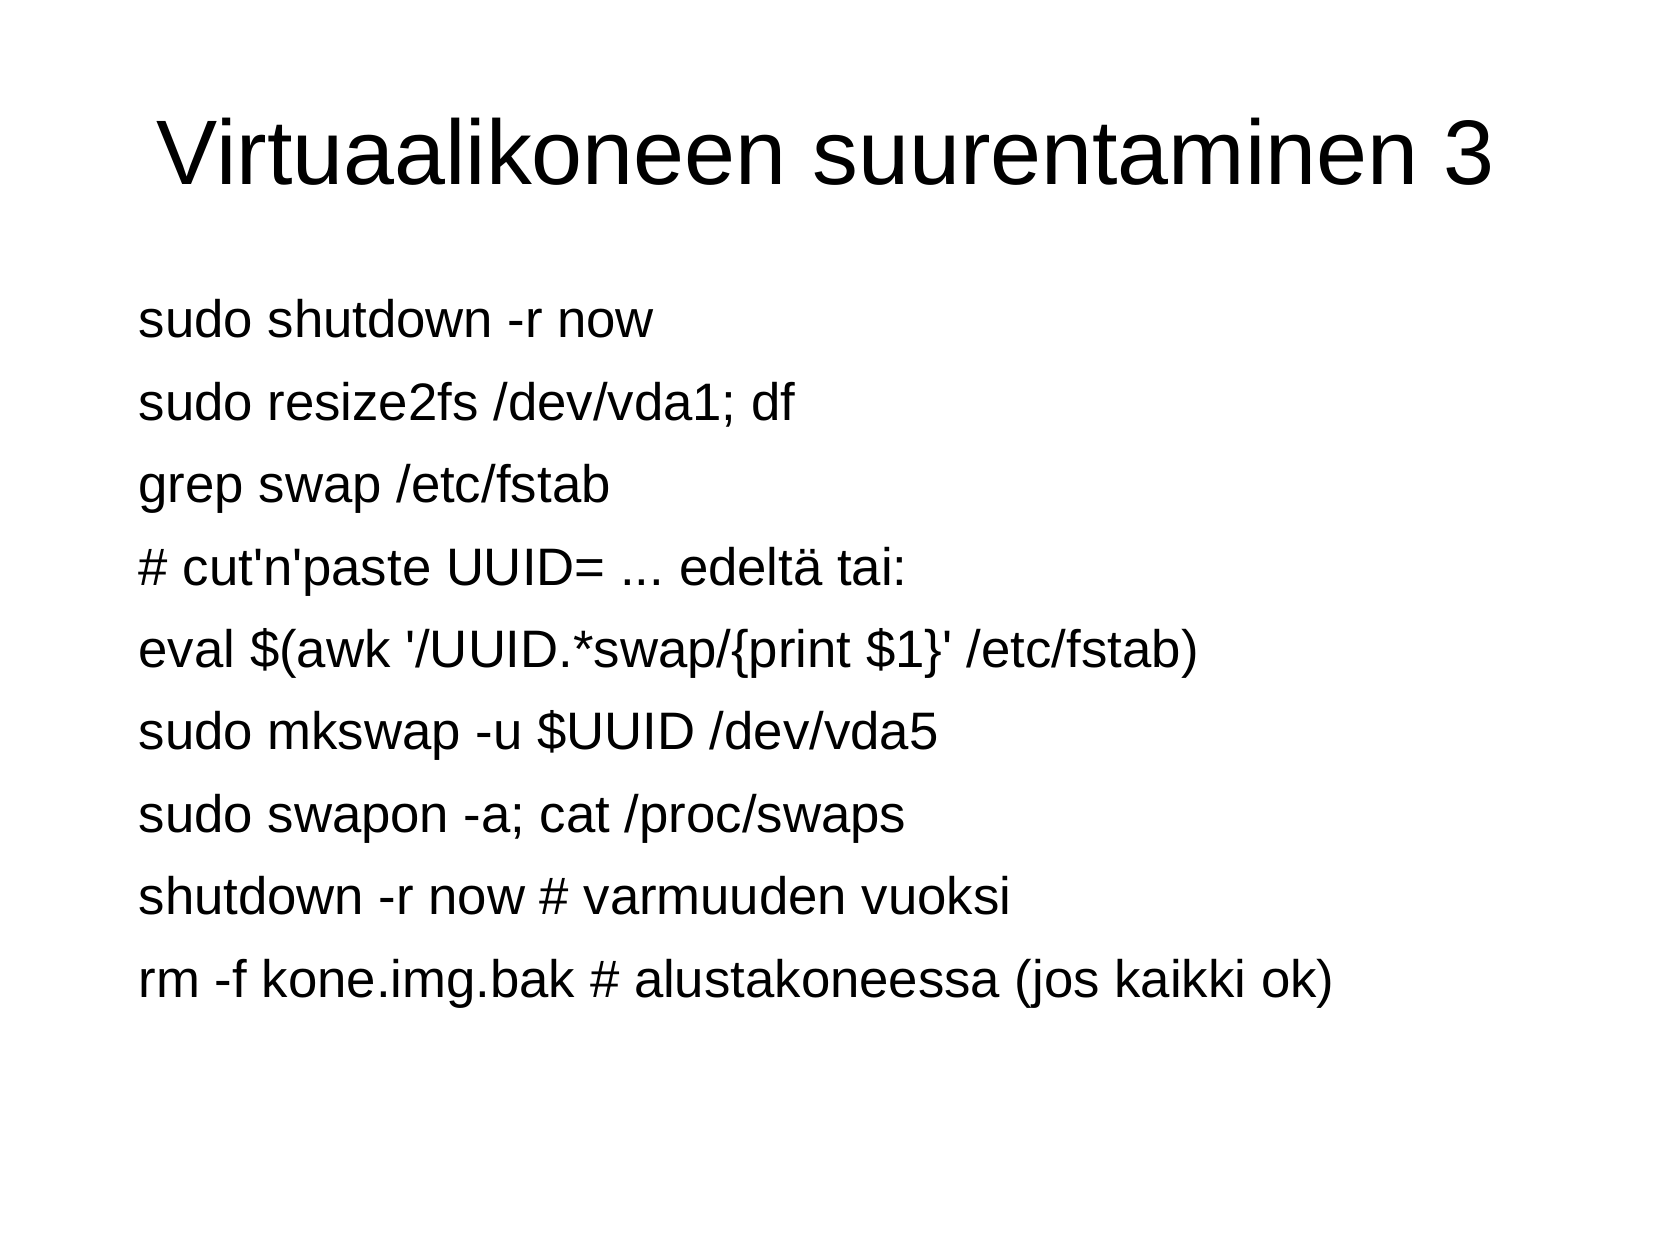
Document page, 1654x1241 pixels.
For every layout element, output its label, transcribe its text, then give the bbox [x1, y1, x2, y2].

list sudo shutdown -r now sudo resize2fs /dev/vda1; df grep swap /etc/fstab # cut'n'paste UUID= ... edeltä tai: eval $(awk '/UUID.*swap/{print $1}' /etc/fstab) sudo mkswap -u $UUID /dev/vda5 sudo swapon -a; cat /proc/swaps shutdown -r now # varmuuden vuoksi rm -f kone.img.bak # alustakoneessa (jos kaikki ok) [82, 290, 1571, 1010]
title Virtuaalikoneen suurentaminen 3 [82, 49, 1571, 257]
